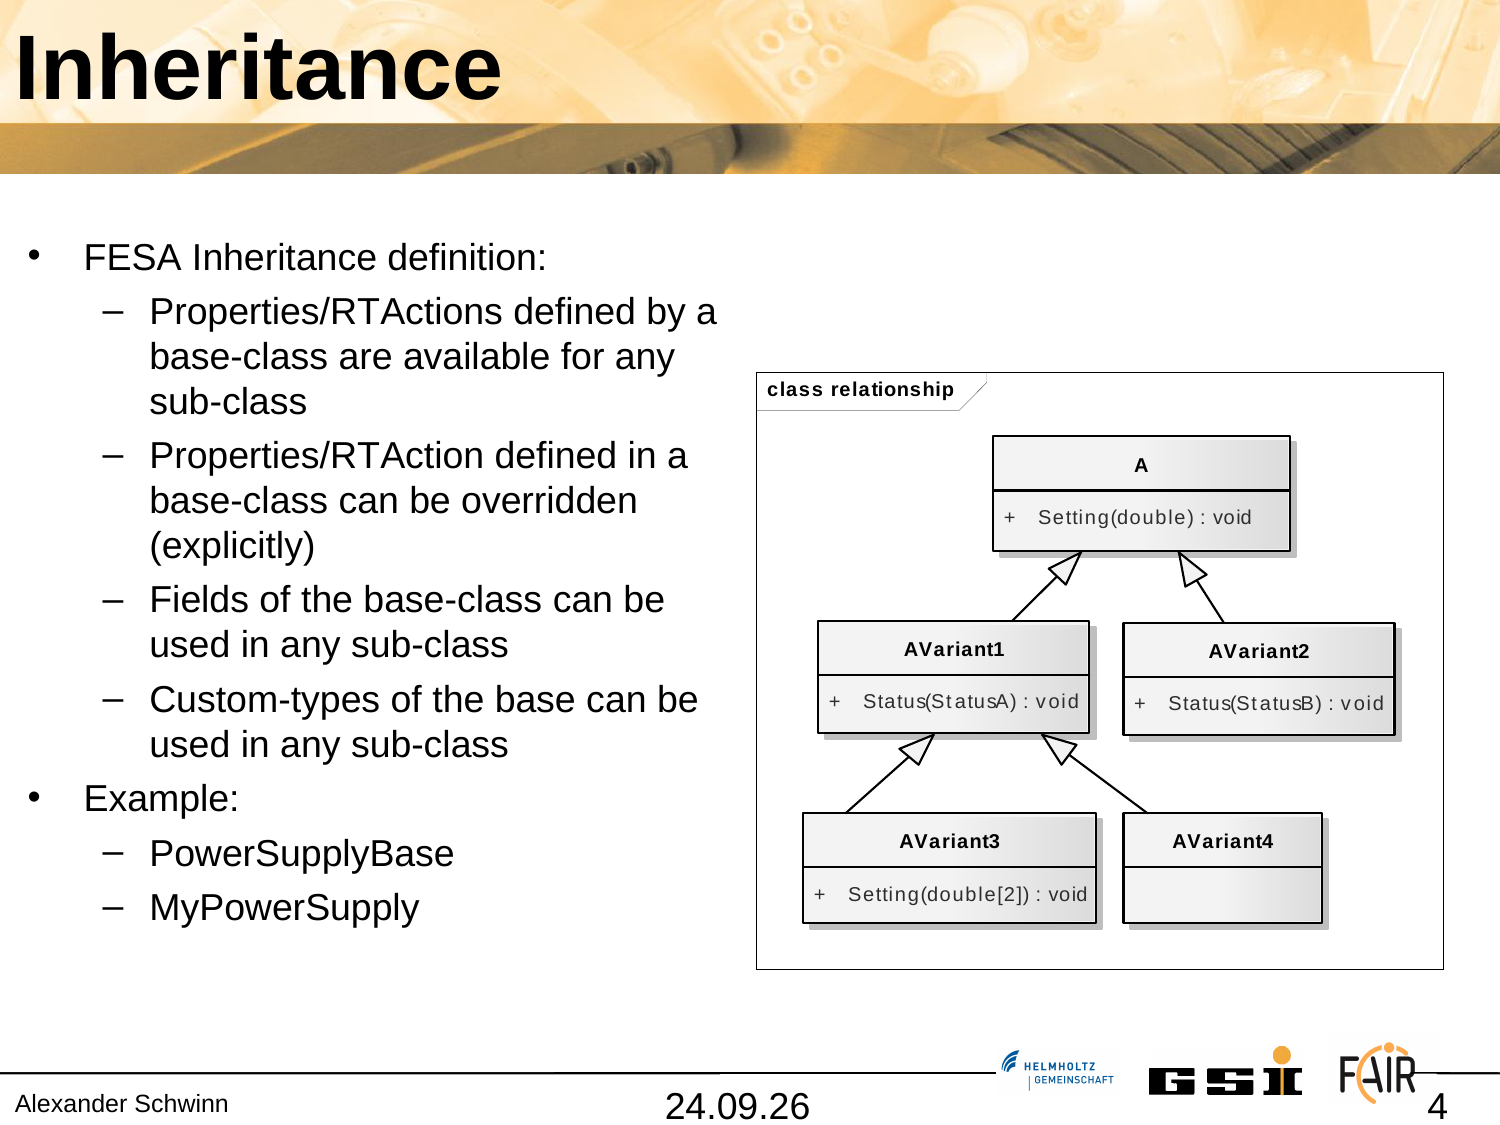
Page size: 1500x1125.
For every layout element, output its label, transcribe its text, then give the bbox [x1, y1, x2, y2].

list FESA Inheritance definition: Properties/RTActions defined by a base-class are available for any sub-class Properties/RTAction defined in a base-class can be overridden (explicitly) Fields of the base-class can be used in any sub-class Custom-types of the base can be used in any sub-class Example: PowerSupplyBase MyPowerSupply [12, 224, 763, 936]
text_box [750, 366, 1450, 976]
picture [1328, 1034, 1439, 1106]
picture [0, 125, 1500, 175]
text_box Inheritance [0, 0, 1500, 125]
picture [1149, 1046, 1302, 1095]
picture [996, 1046, 1121, 1095]
